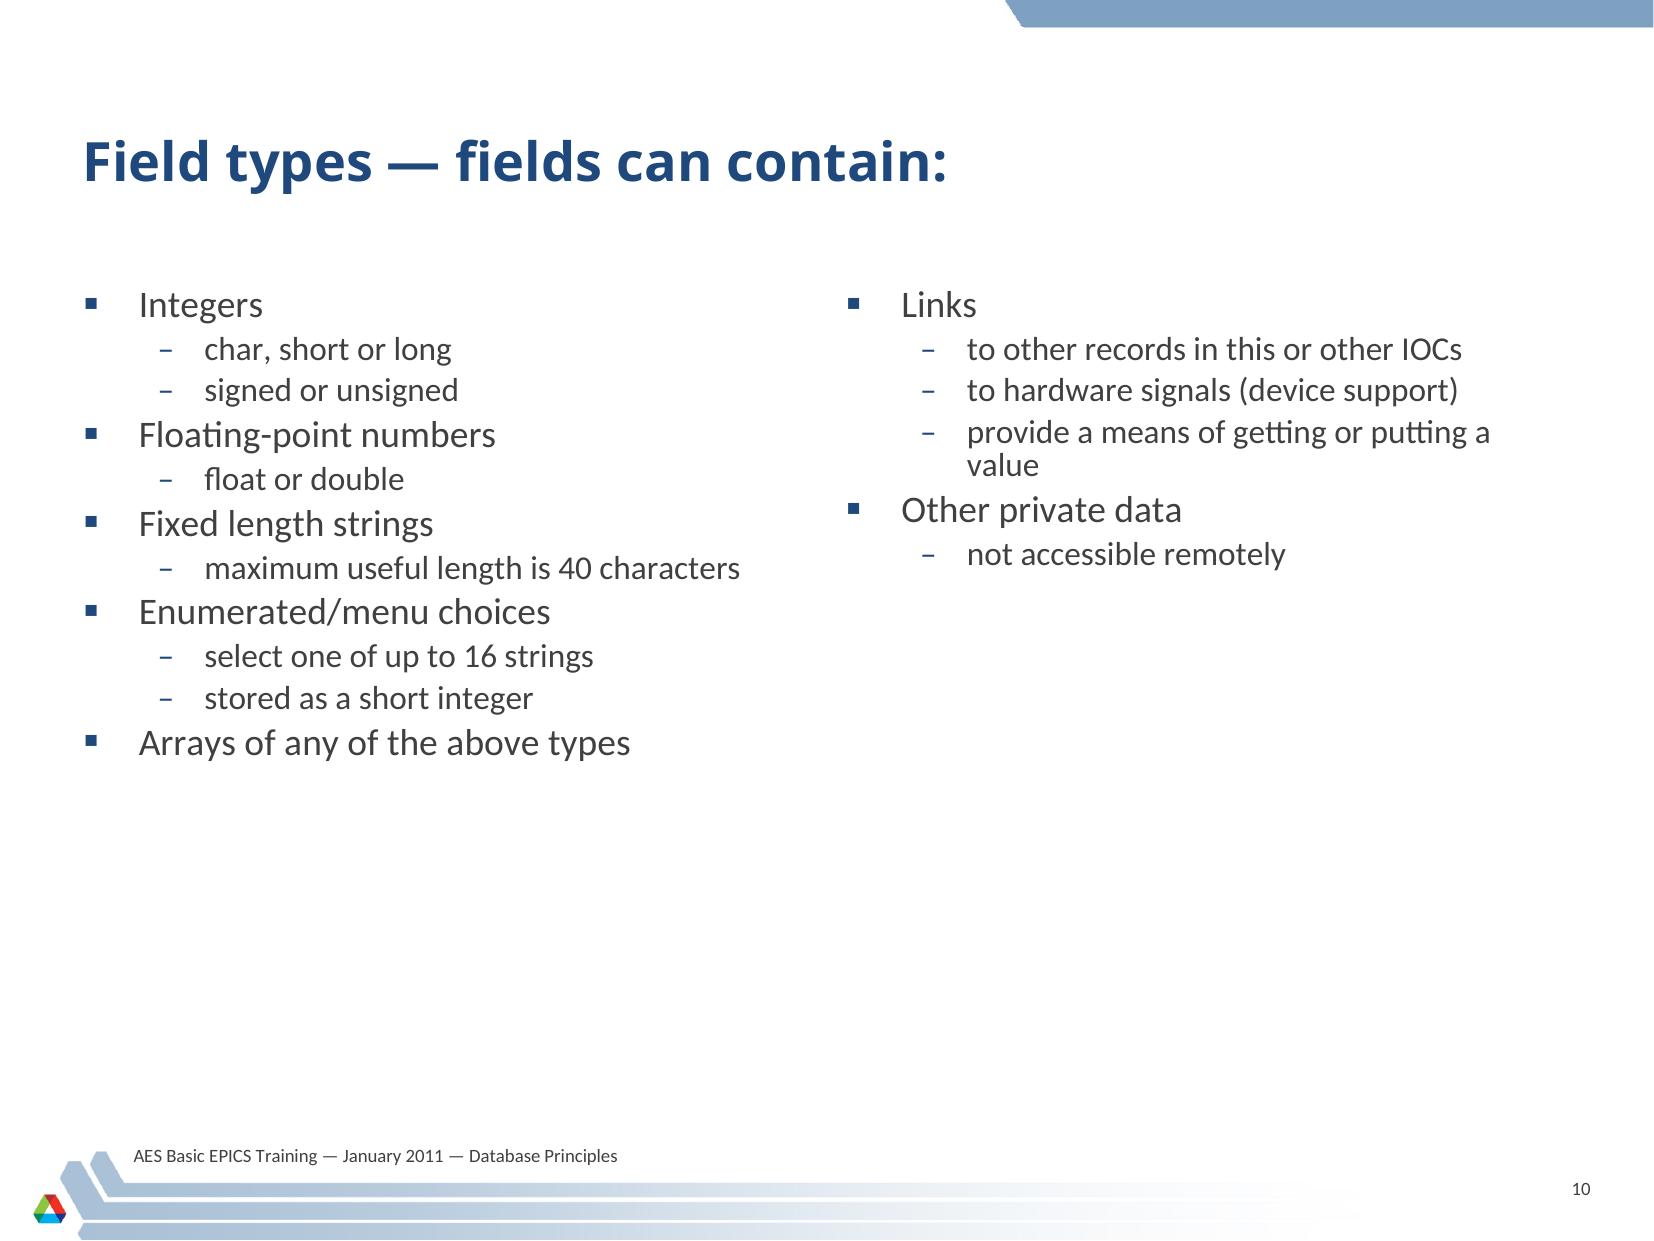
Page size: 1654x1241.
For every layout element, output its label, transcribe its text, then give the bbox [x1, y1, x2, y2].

picture [0, 1143, 1654, 1240]
picture [0, 0, 1654, 29]
list Links to other records in this or other IOCs to hardware signals (device support) provide a means of getting or putting a value Other private data not accessible remotely [845, 289, 1572, 689]
title Field types — fields can contain: [82, 128, 1571, 192]
list Integers char, short or long signed or unsigned Floating-point numbers float or double Fixed length strings maximum useful length is 40 characters Enumerated/menu choices select one of up to 16 strings stored as a short integer Arrays of any of the above types [82, 289, 809, 864]
